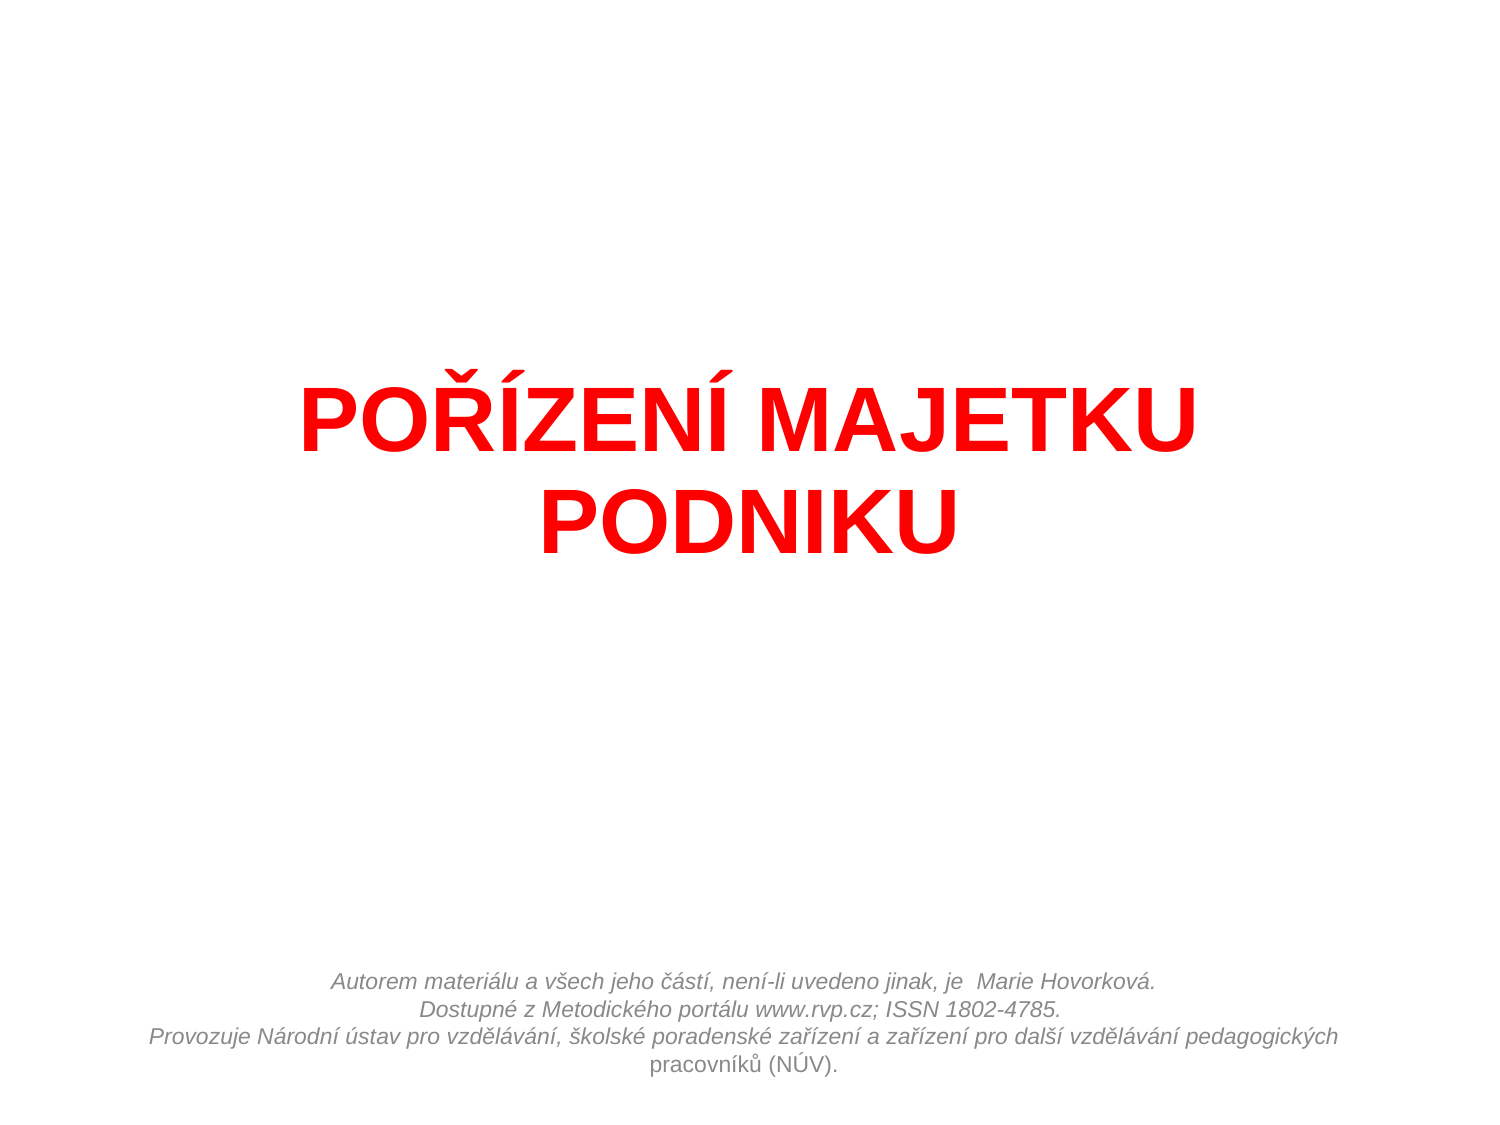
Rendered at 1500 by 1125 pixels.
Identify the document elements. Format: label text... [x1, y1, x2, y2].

title POŘÍZENÍ MAJETKU PODNIKU [112, 349, 1388, 592]
text_box Autorem materiálu a všech jeho částí, není-li uvedeno jinak, je Marie Hovorková. Dostupné z Metodického portálu www.rvp.cz; ISSN 1802-4785. Provozuje Národní ústav pro vzdělávání, školské poradenské zařízení a zařízení pro další vzdělávání pedagogických pracovníků (NÚV). [112, 976, 1377, 1096]
